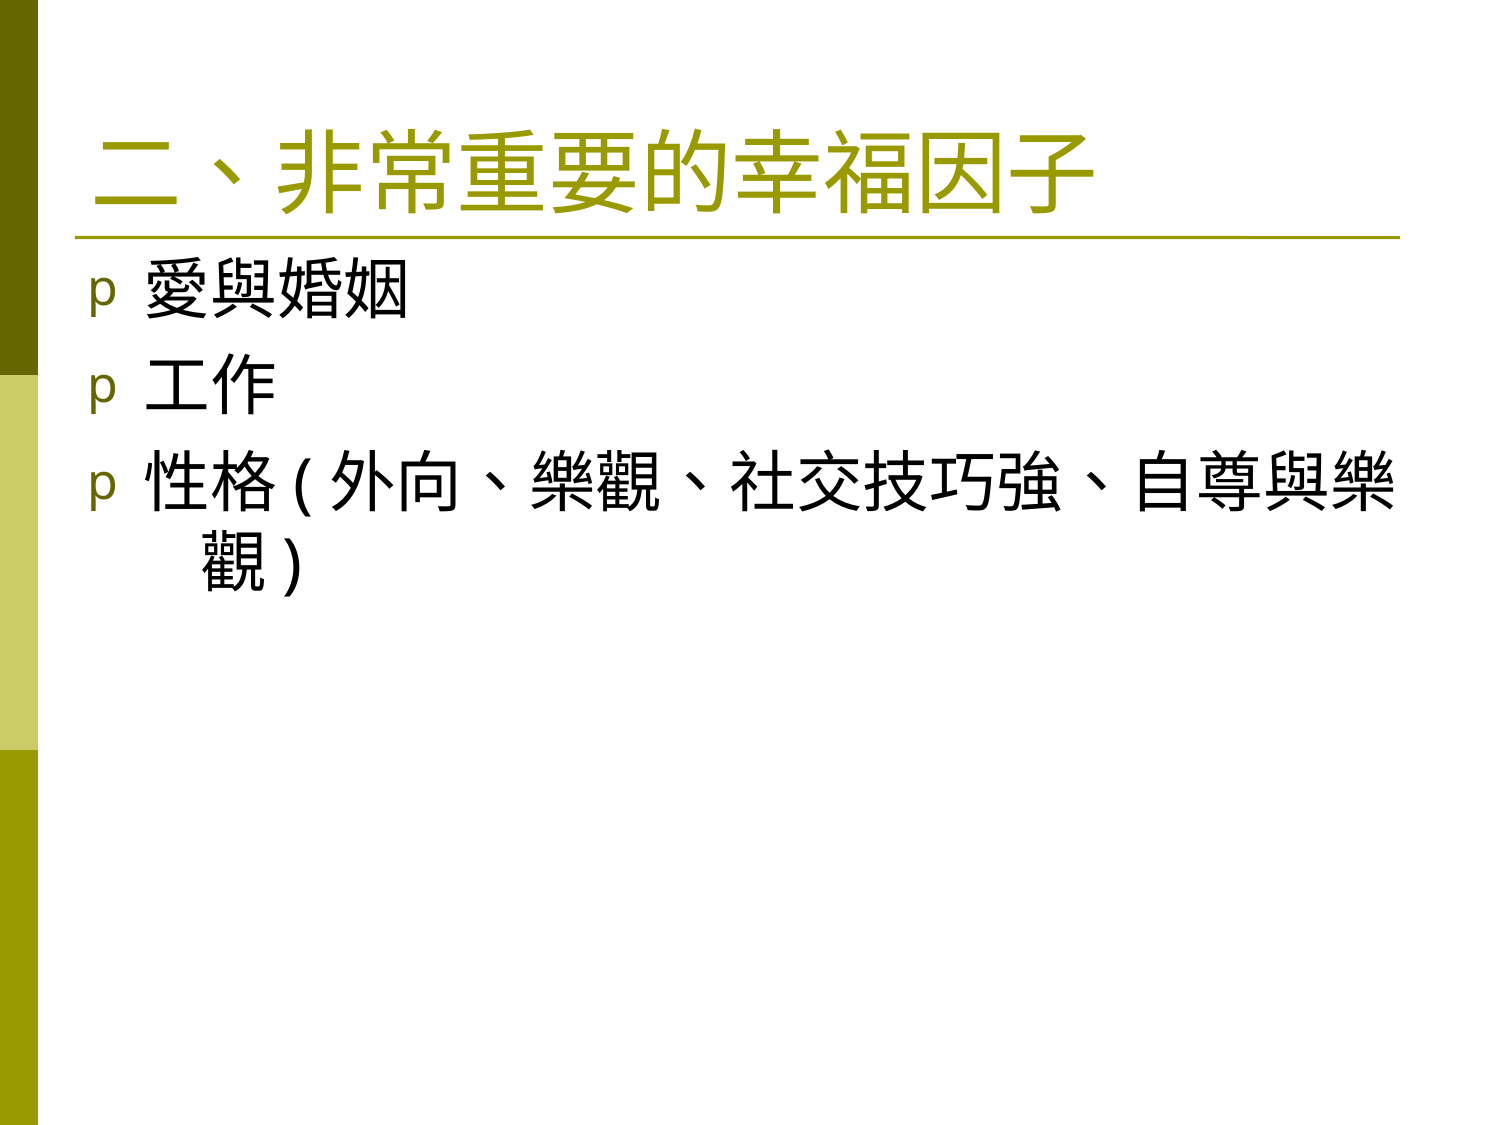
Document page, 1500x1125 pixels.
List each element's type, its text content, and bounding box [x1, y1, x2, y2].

list 愛與婚姻 工作 性格(外向、樂觀、社交技巧強、自尊與樂觀) [72, 238, 1423, 1083]
title 二、非常重要的幸福因子 [75, 45, 1426, 233]
